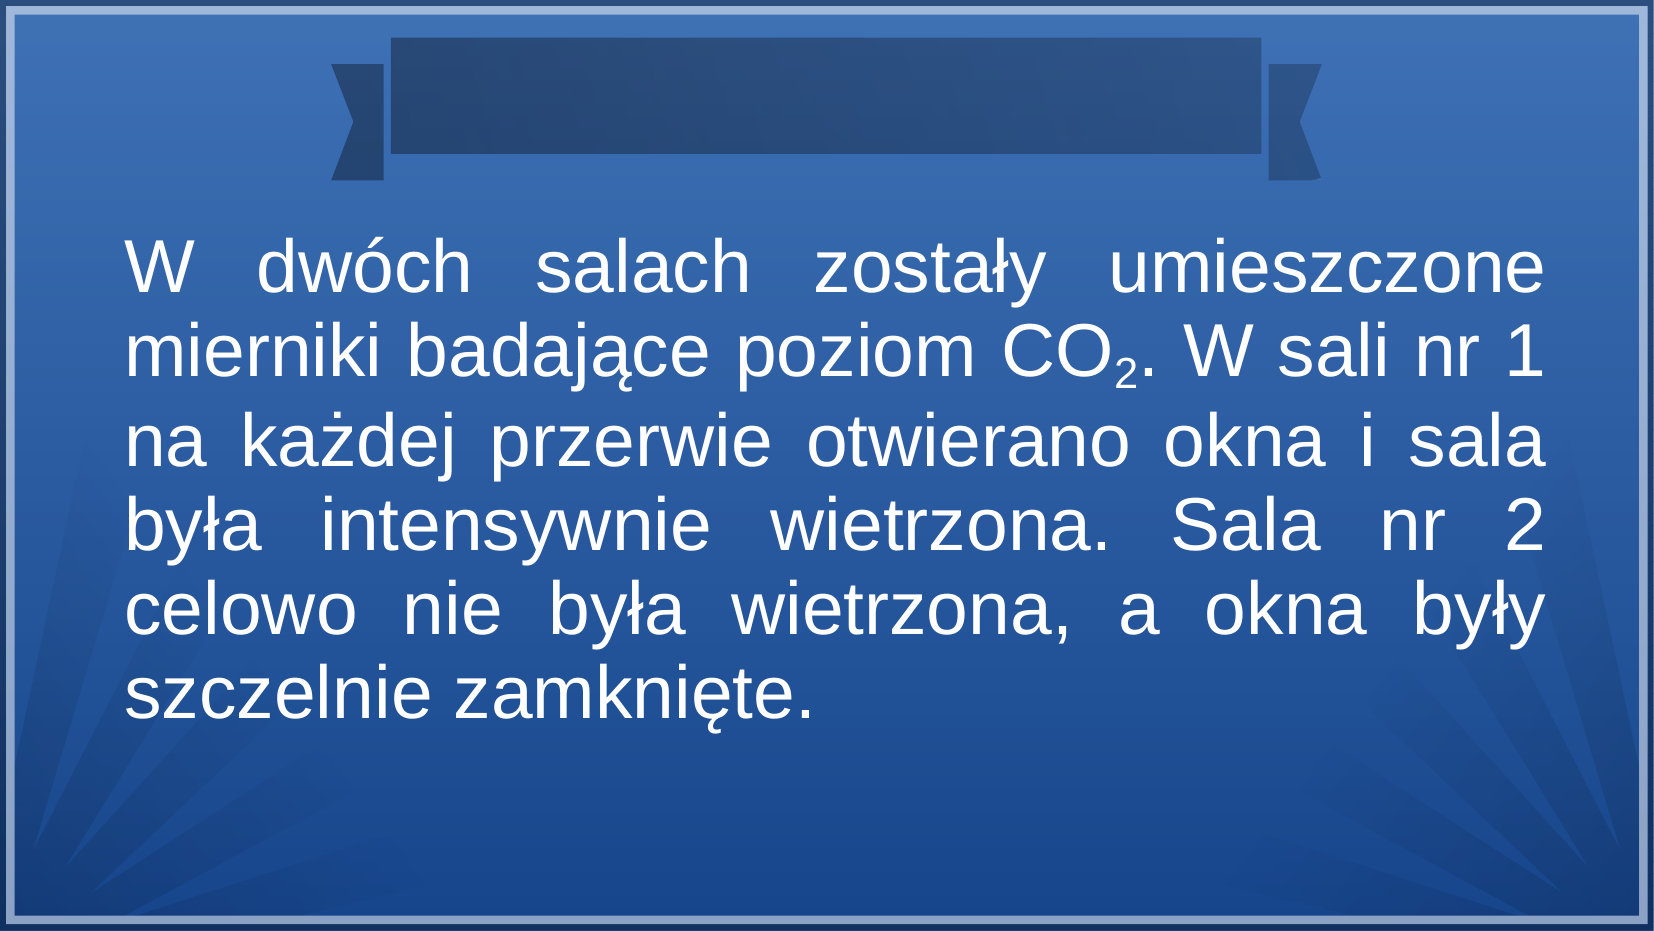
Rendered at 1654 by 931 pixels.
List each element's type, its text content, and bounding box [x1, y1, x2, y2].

list W dwóch salach zostały umieszczone mierniki badające poziom CO2. W sali nr 1 na każdej przerwie otwierano okna i sala była intensywnie wietrzona. Sala nr 2 celowo nie była wietrzona, a okna były szczelnie zamknięte. [59, 224, 1548, 848]
